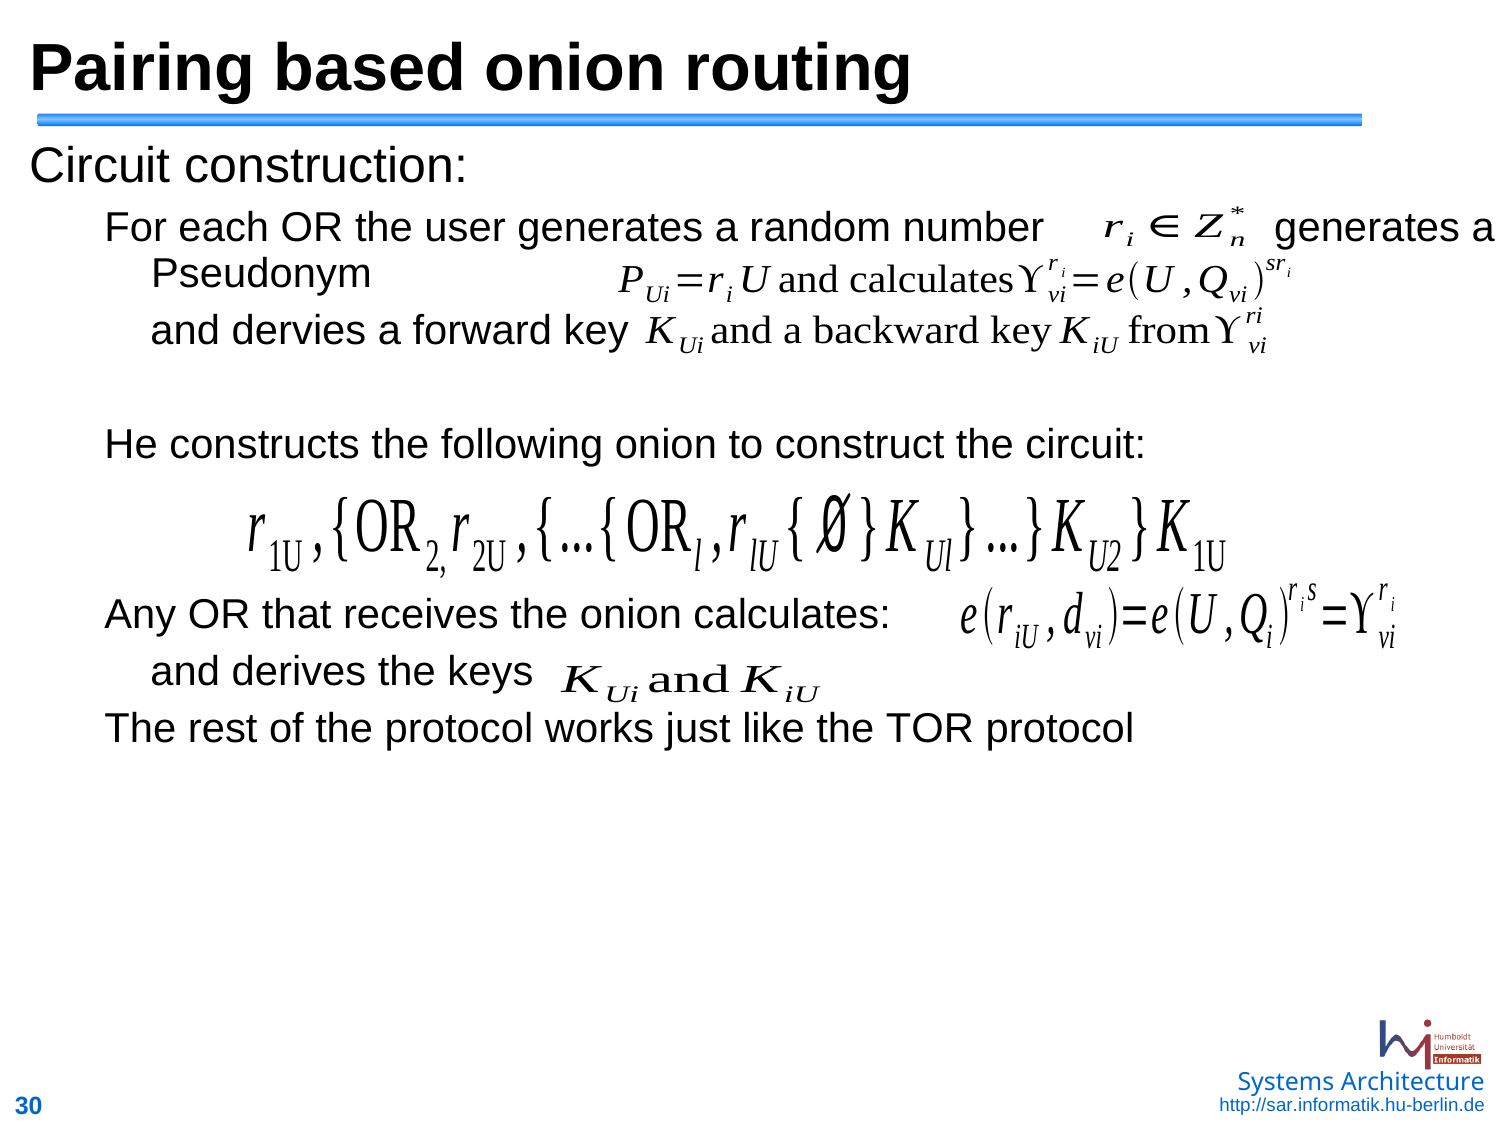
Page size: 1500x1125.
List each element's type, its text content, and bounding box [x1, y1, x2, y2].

chart [543, 655, 833, 710]
list Circuit construction: For each OR the user generates a random number generates a Pseudonym and dervies a forward key He constructs the following onion to construct the circuit: Any OR that receives the onion calculates: and derives the keys The rest of the protocol works just like the TOR protocol [29, 137, 1500, 1044]
title Pairing based onion routing [29, 26, 1500, 108]
chart [236, 478, 1406, 659]
picture [1376, 1044, 1483, 1071]
chart [605, 200, 1301, 361]
